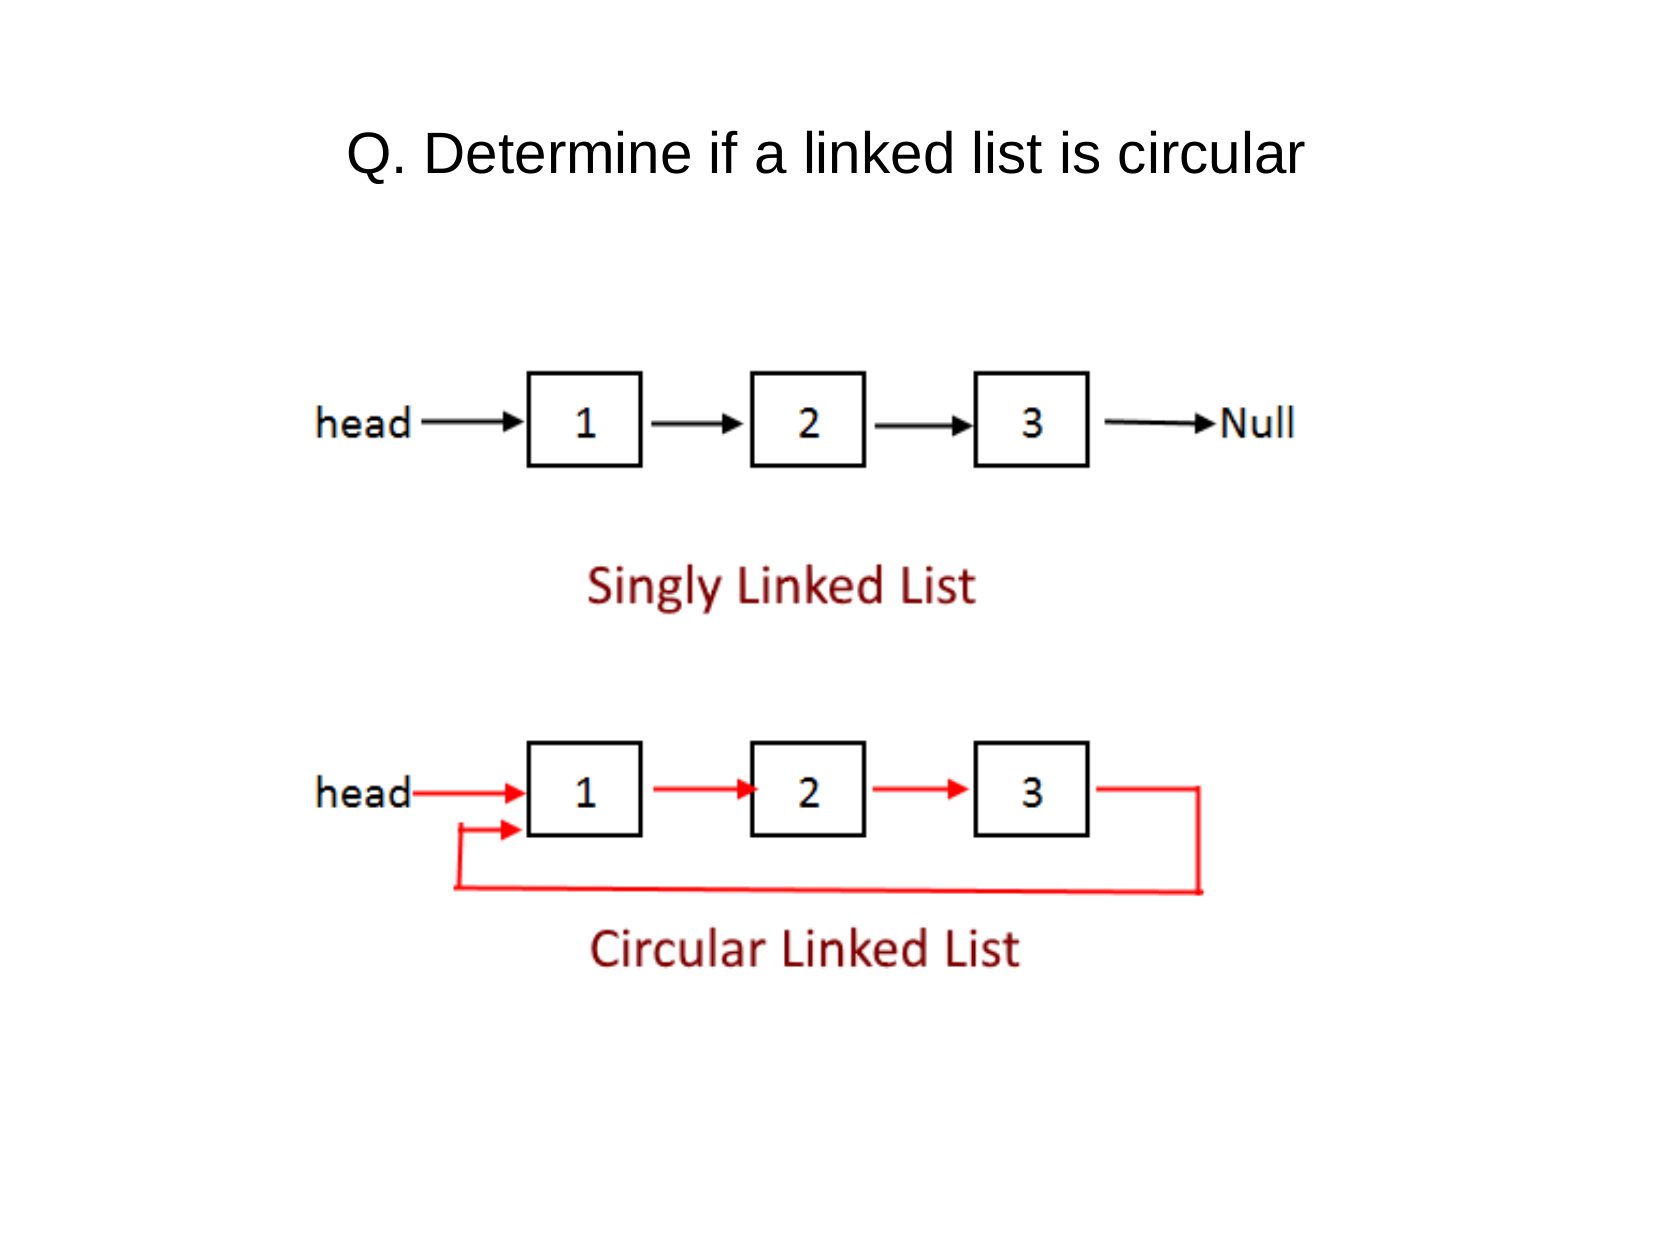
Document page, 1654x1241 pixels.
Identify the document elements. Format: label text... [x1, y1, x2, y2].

picture [250, 290, 1404, 1010]
title Q. Determine if a linked list is circular [82, 49, 1571, 257]
